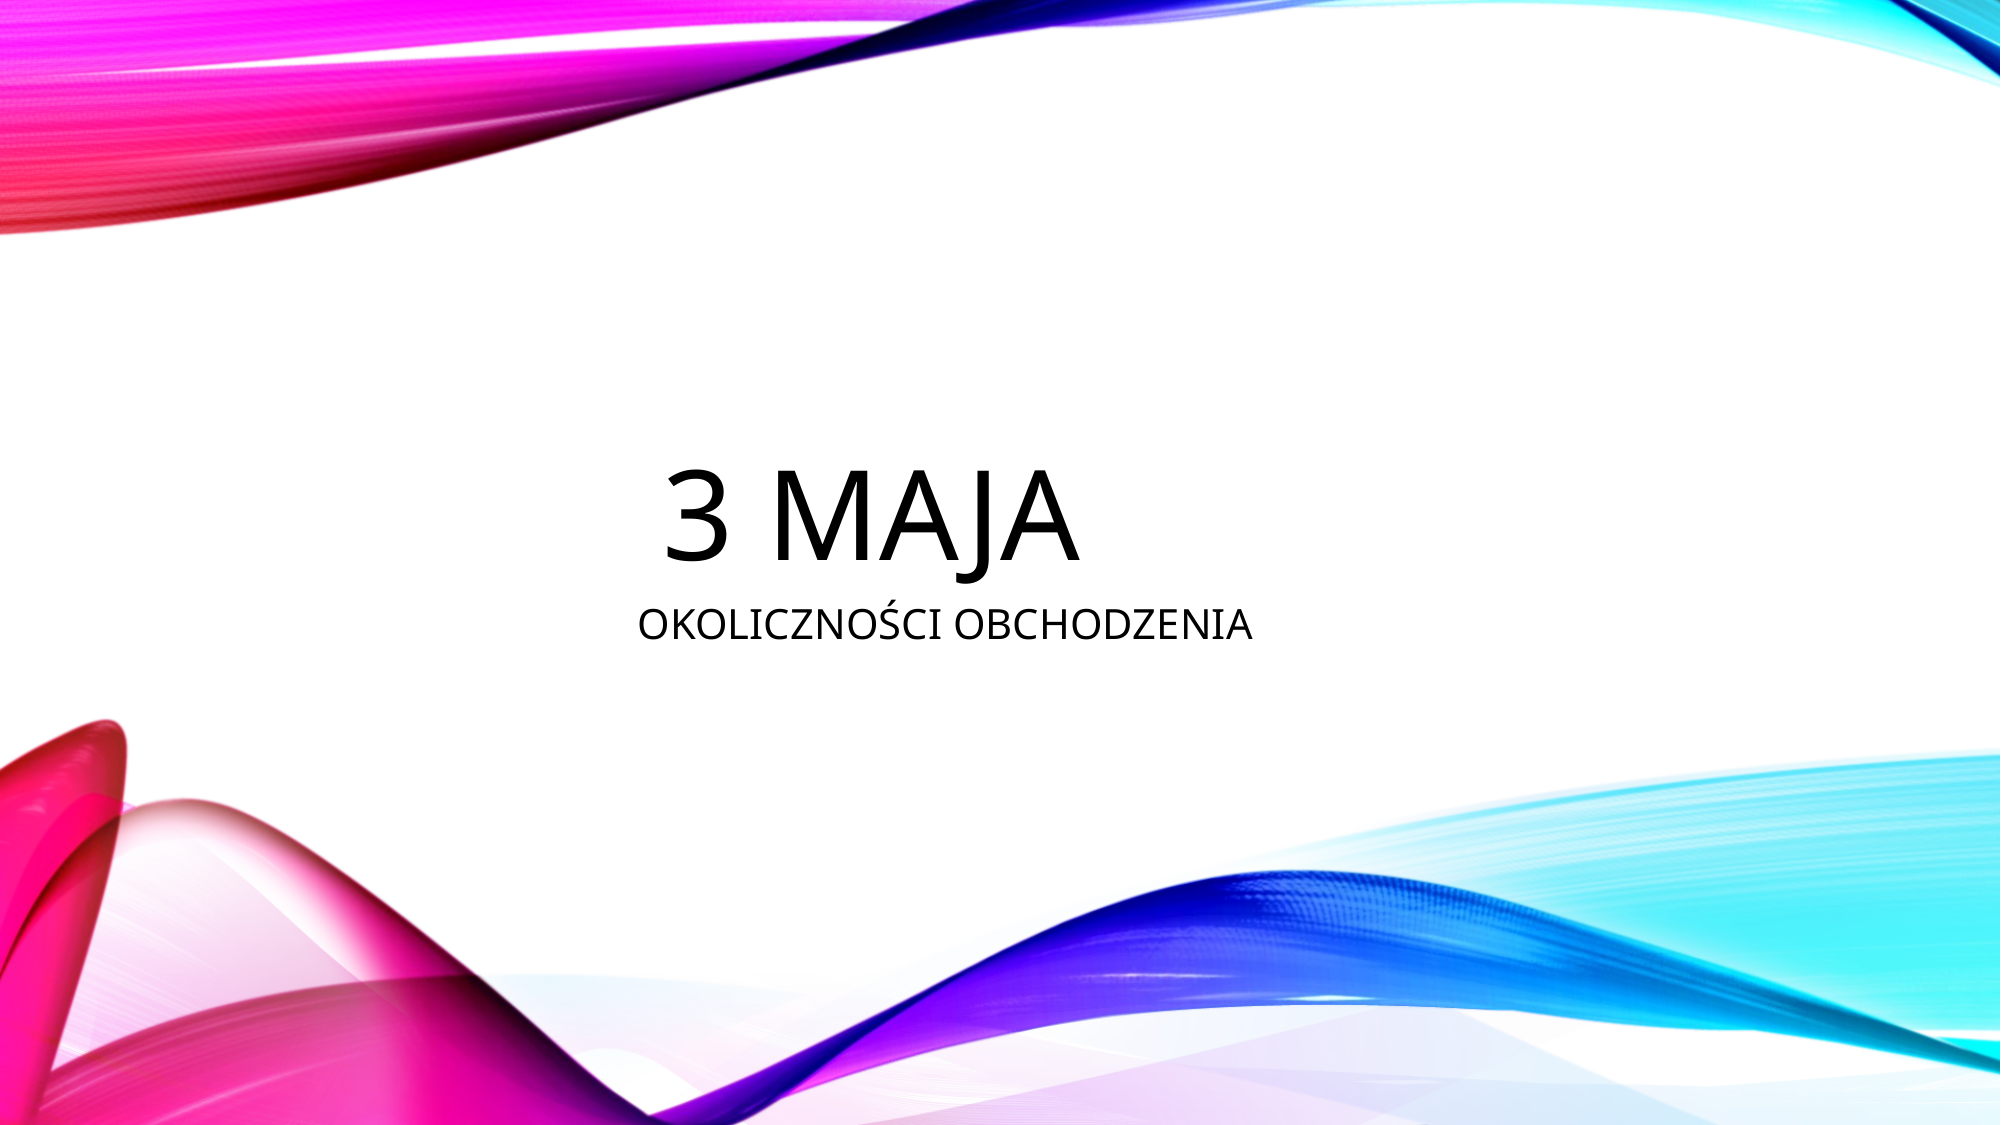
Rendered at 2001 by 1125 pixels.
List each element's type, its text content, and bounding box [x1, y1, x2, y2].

subtitle OKOLICZNOŚCI OBCHODZENIA [225, 595, 1776, 709]
picture [0, 717, 2000, 1125]
picture [0, 0, 2000, 237]
picture [1795, 1002, 1807, 1006]
title 3 maja [225, 295, 1776, 595]
